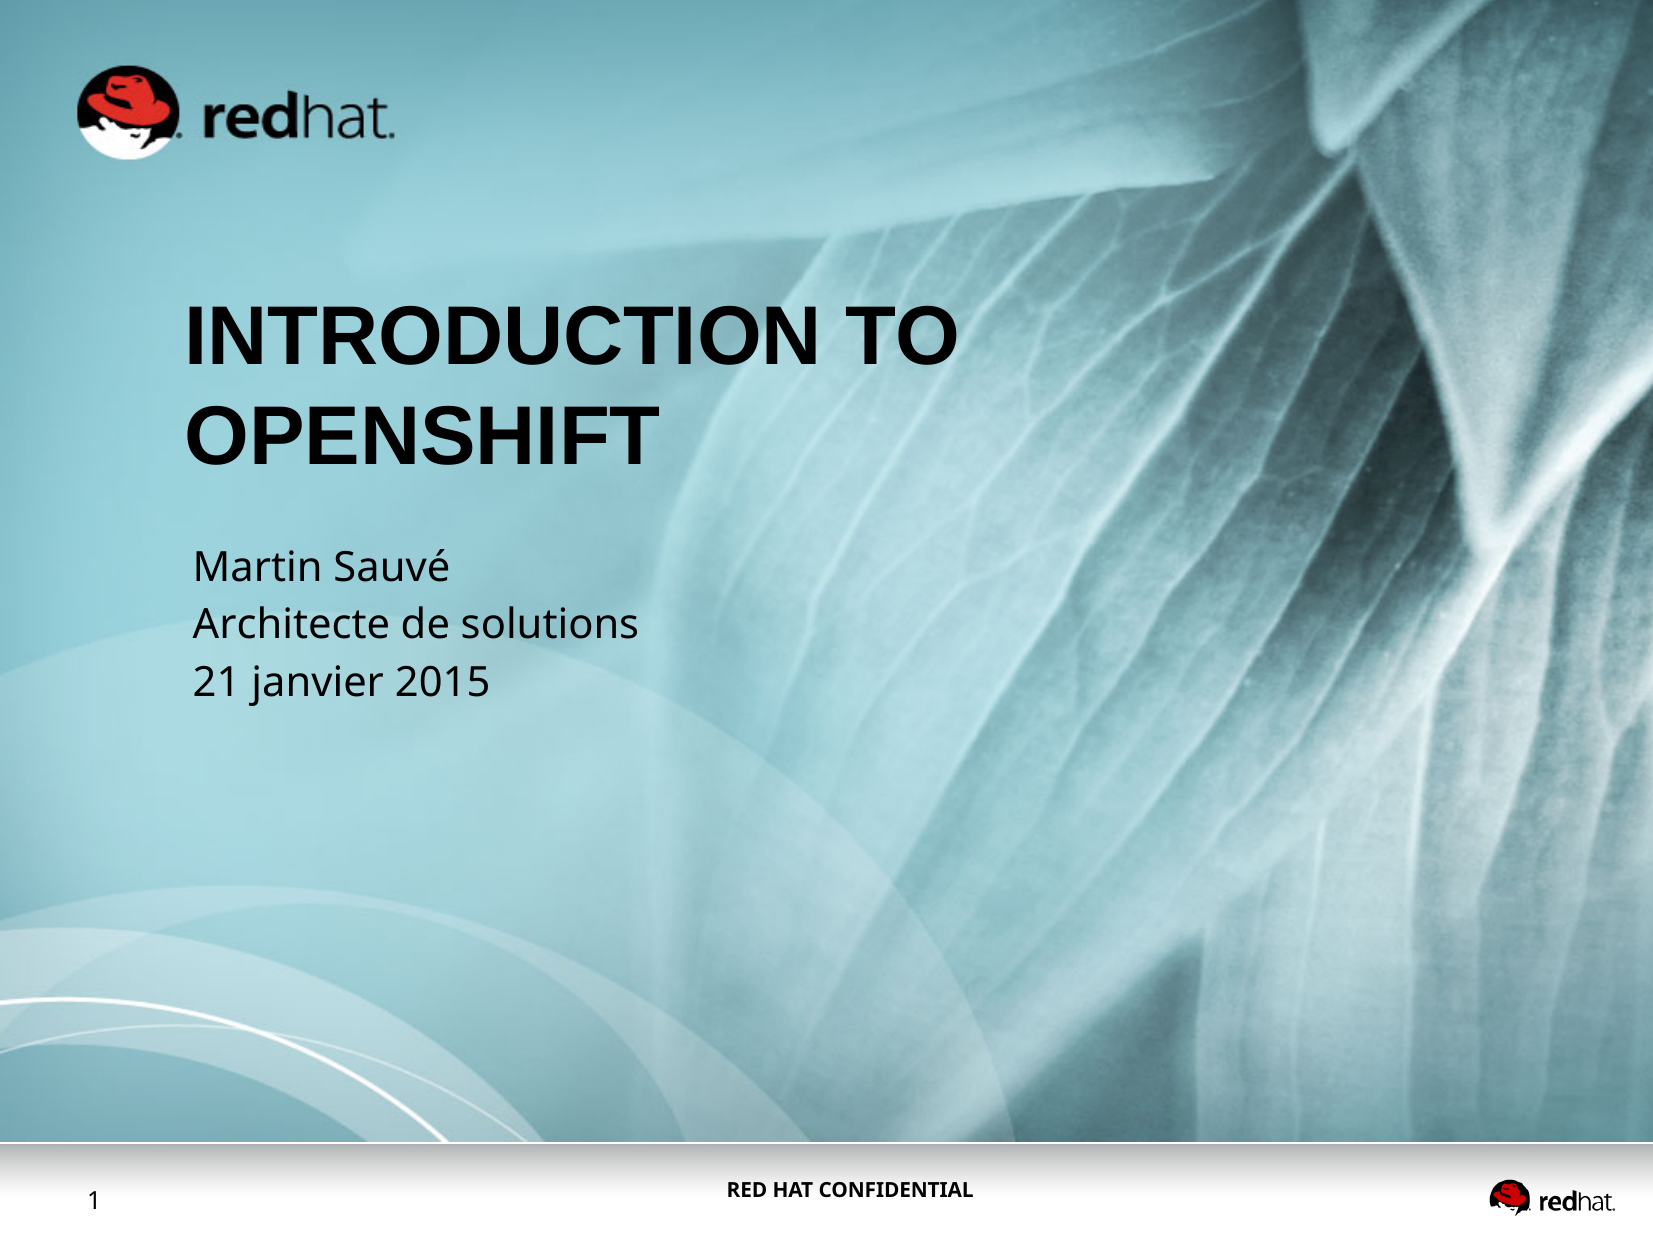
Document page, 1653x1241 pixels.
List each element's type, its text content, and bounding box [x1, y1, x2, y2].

text_box INTRODUCTION TO OPENSHIFT [170, 274, 1408, 589]
picture [0, 1144, 1653, 1241]
picture [0, 0, 1653, 1143]
text_box Martin Sauvé Architecte de solutions 21 janvier 2015 [177, 524, 1445, 810]
